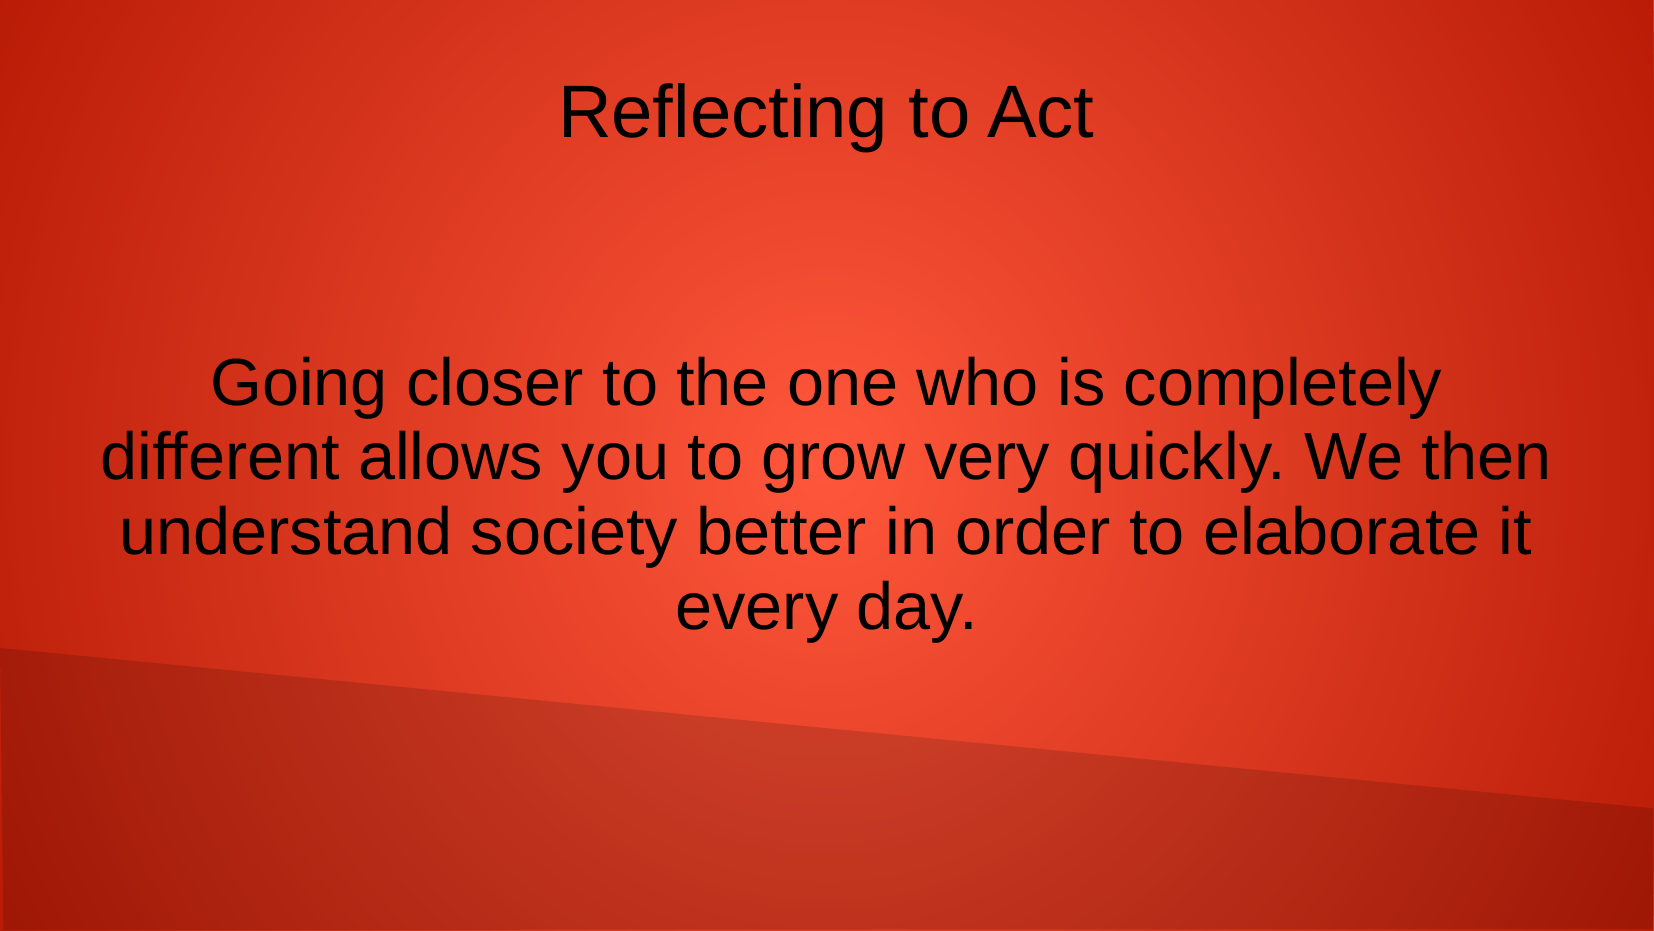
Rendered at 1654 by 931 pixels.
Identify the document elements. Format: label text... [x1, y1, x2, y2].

subtitle Going closer to the one who is completely different allows you to grow very quickly. We then understand society better in order to elaborate it every day. [82, 224, 1571, 764]
title Reflecting to Act [82, 35, 1571, 189]
